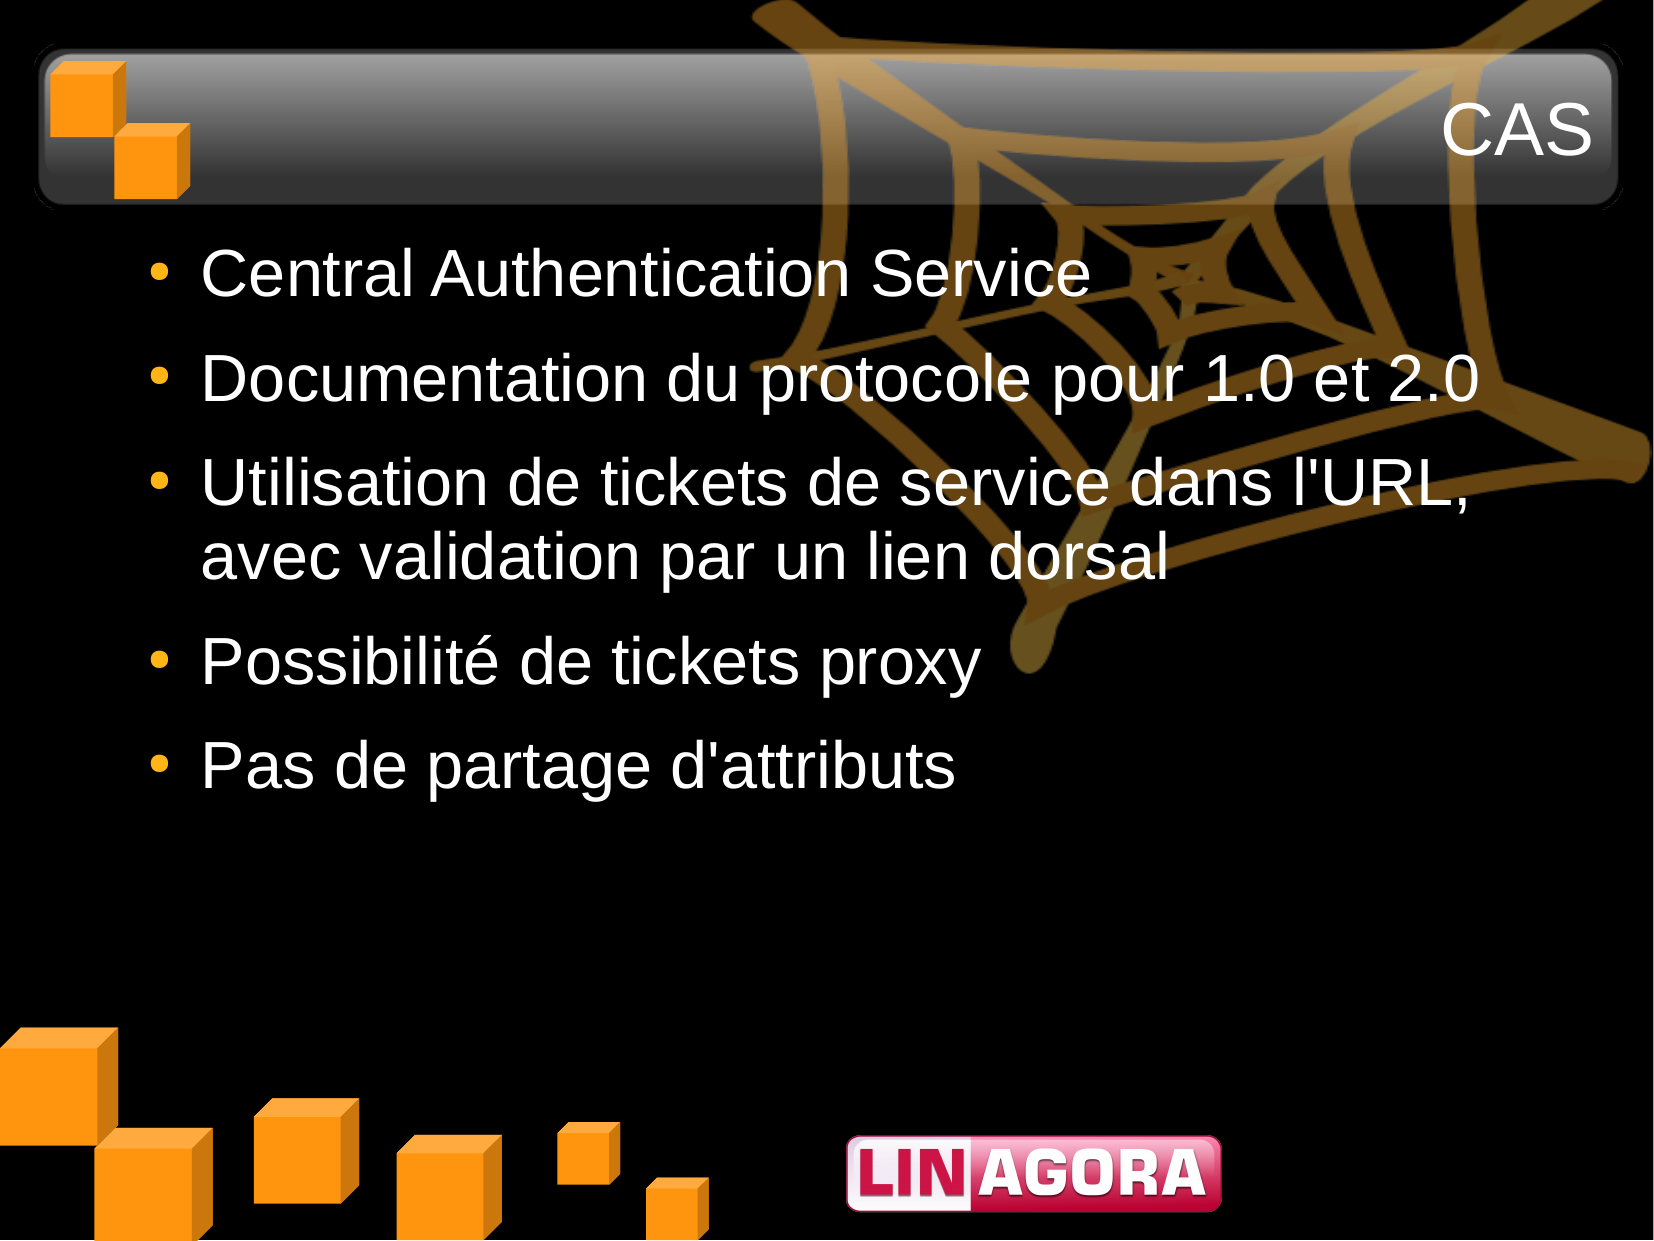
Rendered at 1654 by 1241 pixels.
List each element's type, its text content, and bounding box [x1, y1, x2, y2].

picture [838, 1121, 1229, 1241]
list Central Authentication Service Documentation du protocole pour 1.0 et 2.0 Utilisation de tickets de service dans l'URL, avec validation par un lien dorsal Possibilité de tickets proxy Pas de partage d'attributs [129, 236, 1619, 1055]
picture [33, 43, 749, 211]
title CAS [194, 70, 1595, 189]
